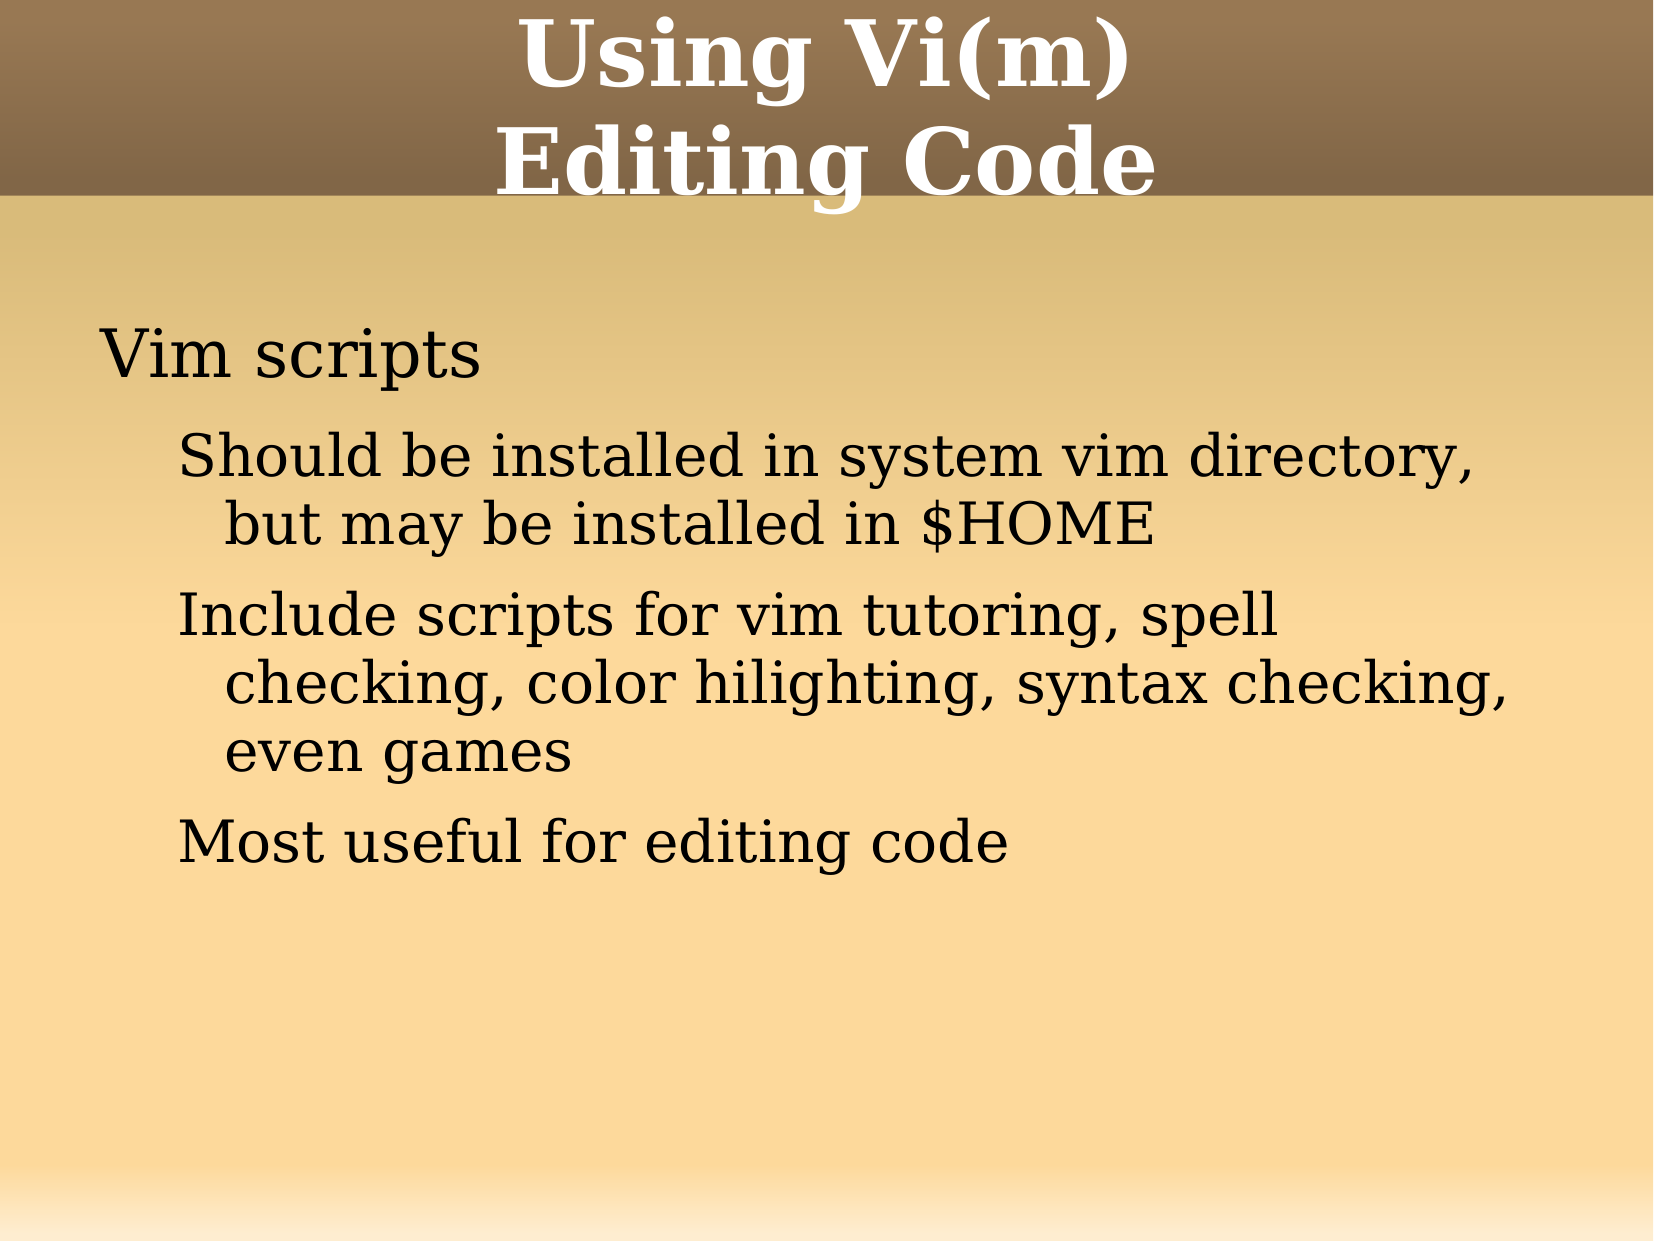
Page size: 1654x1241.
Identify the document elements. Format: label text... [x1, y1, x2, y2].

picture [0, 0, 1654, 1241]
list Vim scripts Should be installed in system vim directory, but may be installed in $HOME Include scripts for vim tutoring, spell checking, color hilighting, syntax checking, even games Most useful for editing code [82, 315, 1571, 926]
title Using Vi(m) Editing Code [82, 0, 1571, 217]
